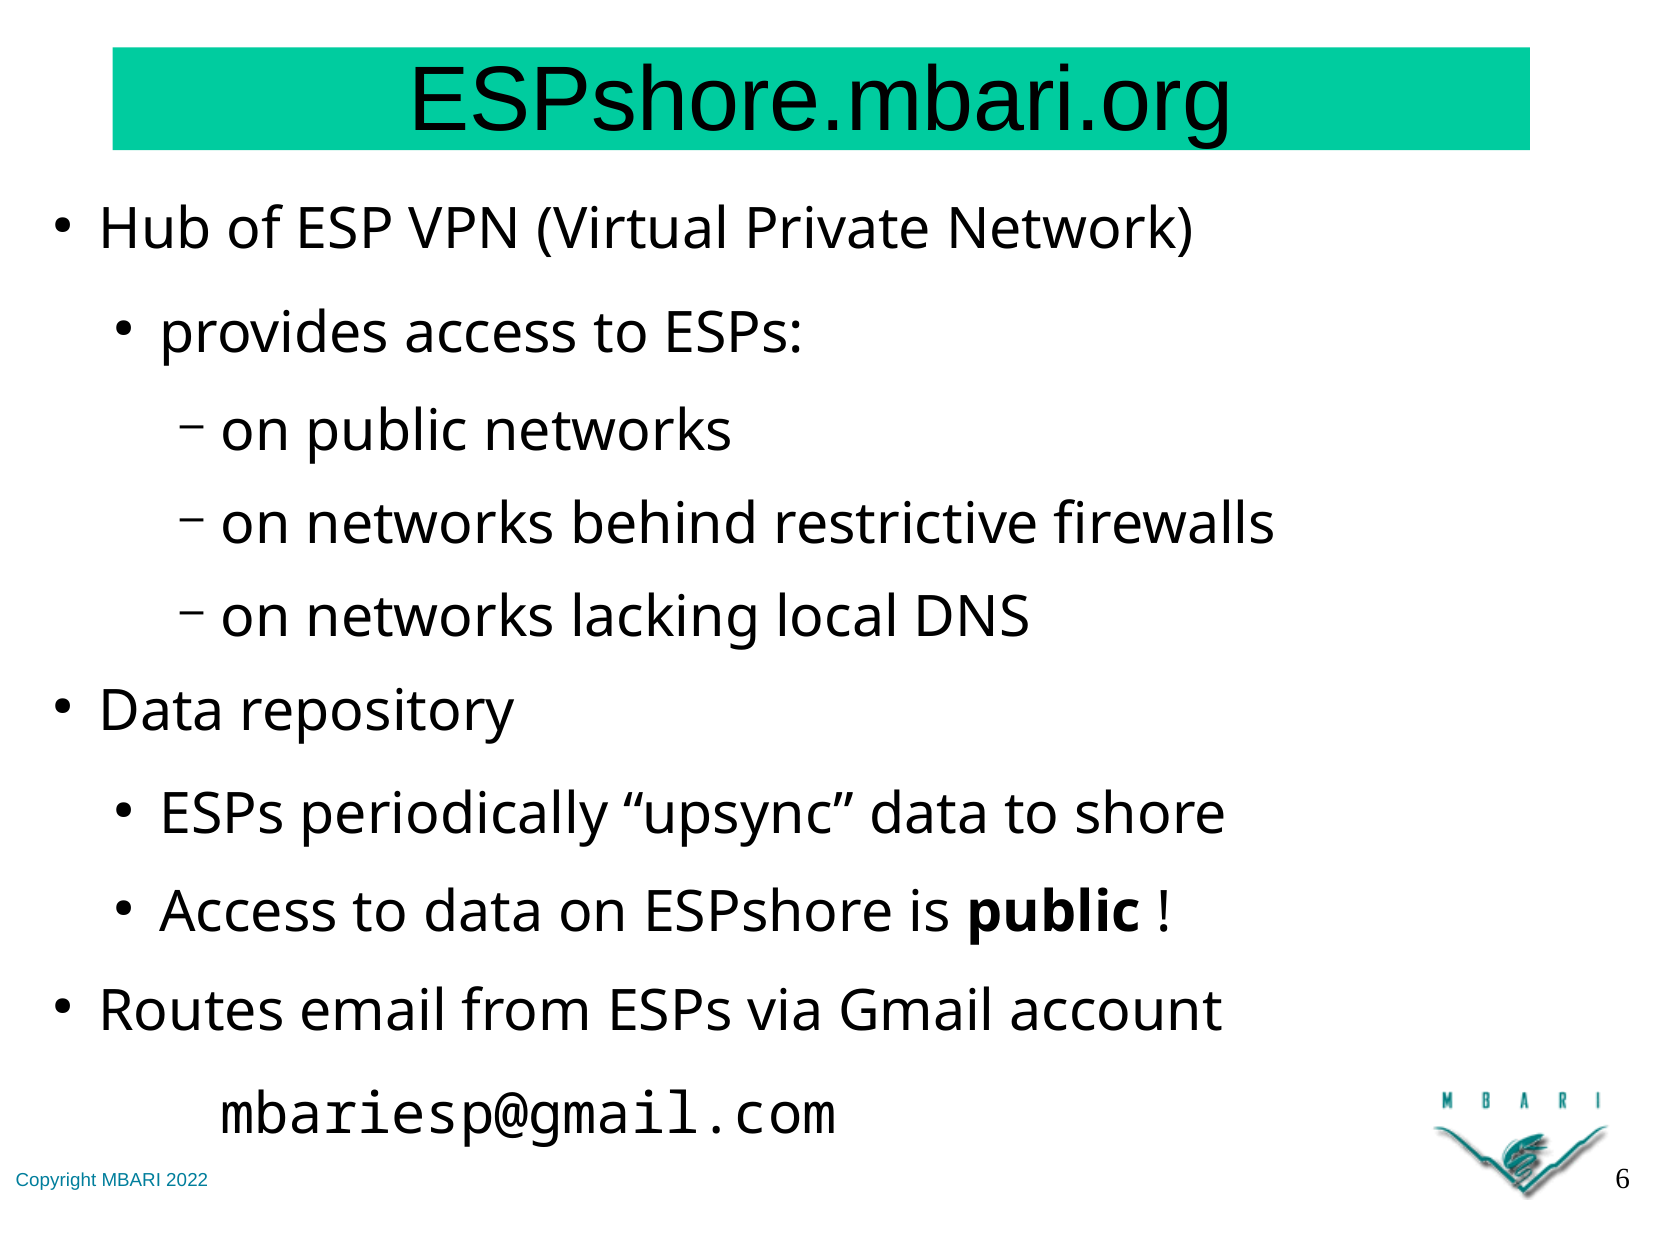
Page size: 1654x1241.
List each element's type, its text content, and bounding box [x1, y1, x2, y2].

list Hub of ESP VPN (Virtual Private Network) provides access to ESPs: on public networks on networks behind restrictive firewalls on networks lacking local DNS Data repository ESPs periodically “upsync” data to shore Access to data on ESPshore is public ! Routes email from ESPs via Gmail account mbariesp@gmail.com [37, 187, 1613, 1156]
title ESPshore.mbari.org [112, 47, 1530, 151]
picture [1426, 1156, 1613, 1200]
